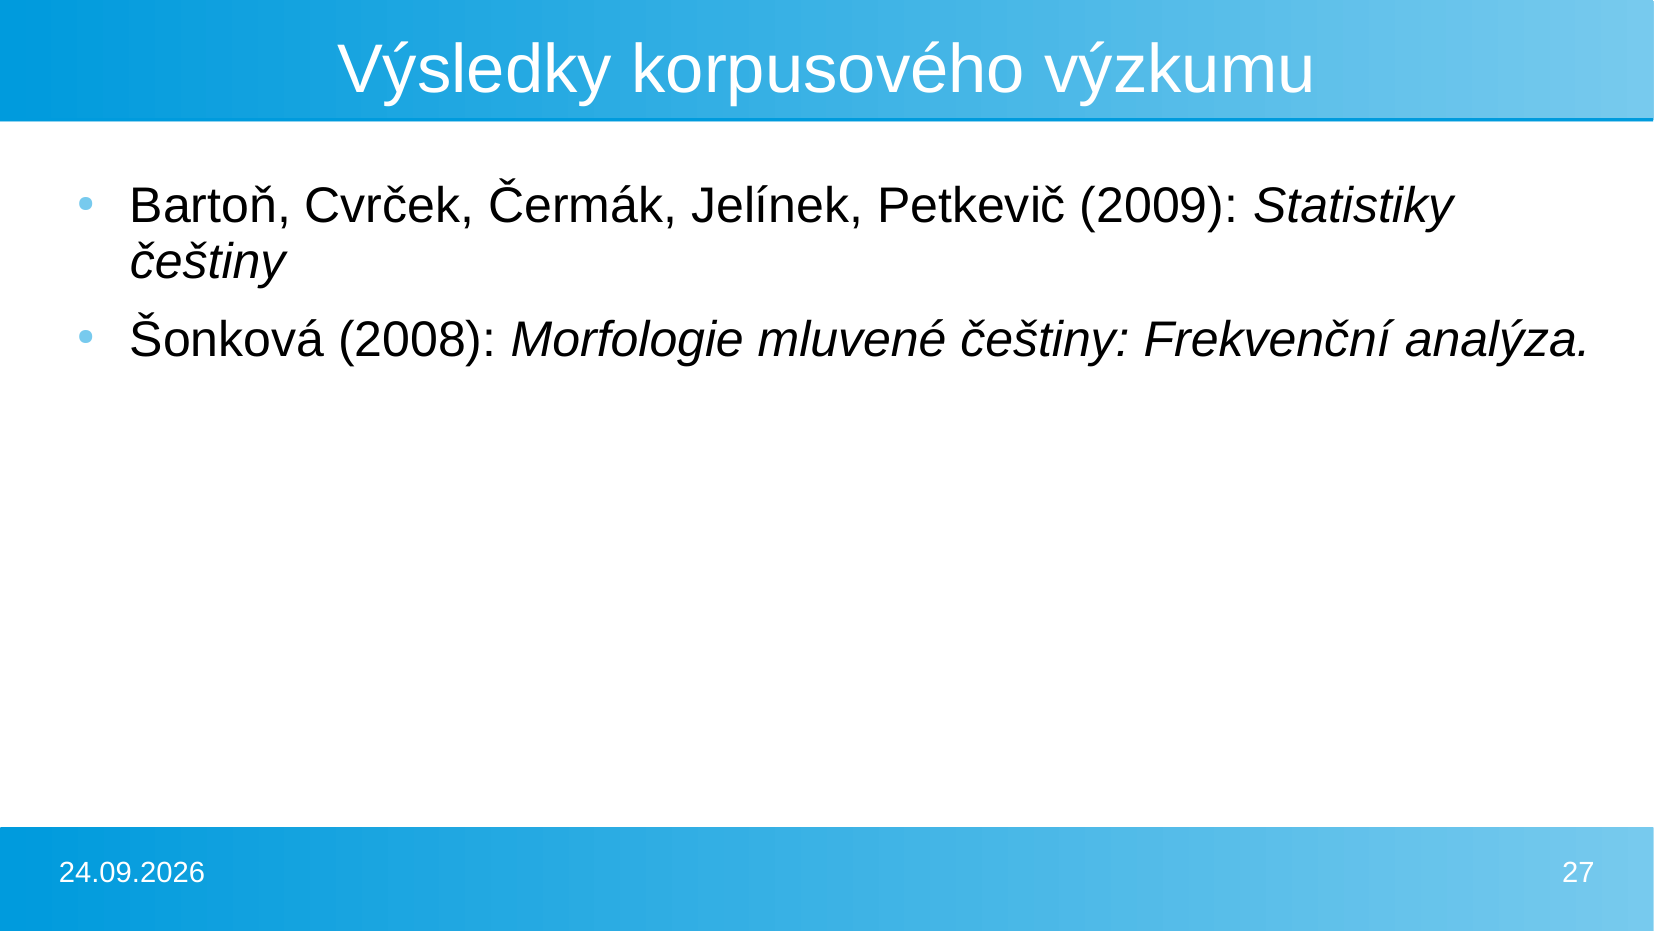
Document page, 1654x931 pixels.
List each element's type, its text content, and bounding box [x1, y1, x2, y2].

list Bartoň, Cvrček, Čermák, Jelínek, Petkevič (2009): Statistiky češtiny Šonková (2008): Morfologie mluvené češtiny: Frekvenční analýza. [59, 177, 1595, 768]
title Výsledky korpusového výzkumu [59, 29, 1595, 108]
